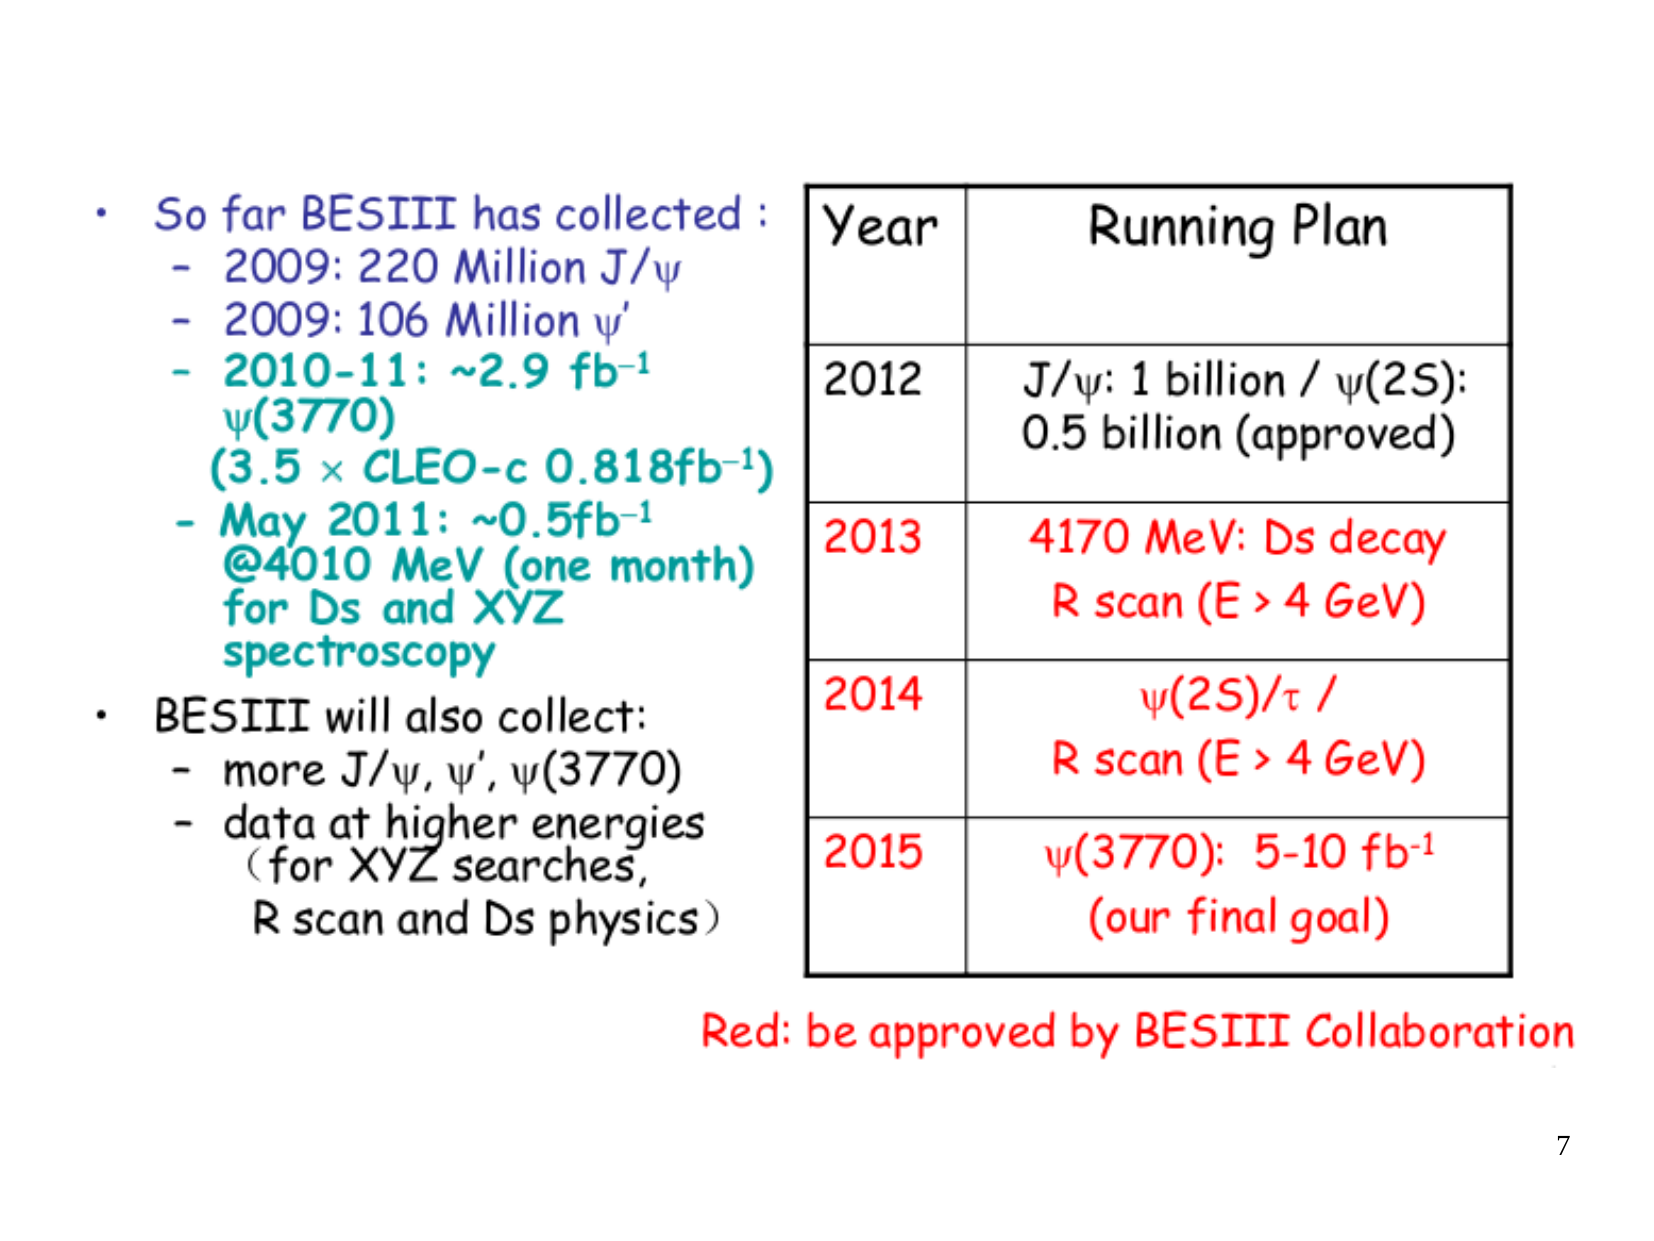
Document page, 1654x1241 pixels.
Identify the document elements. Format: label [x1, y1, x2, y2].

picture [68, 172, 1586, 1068]
